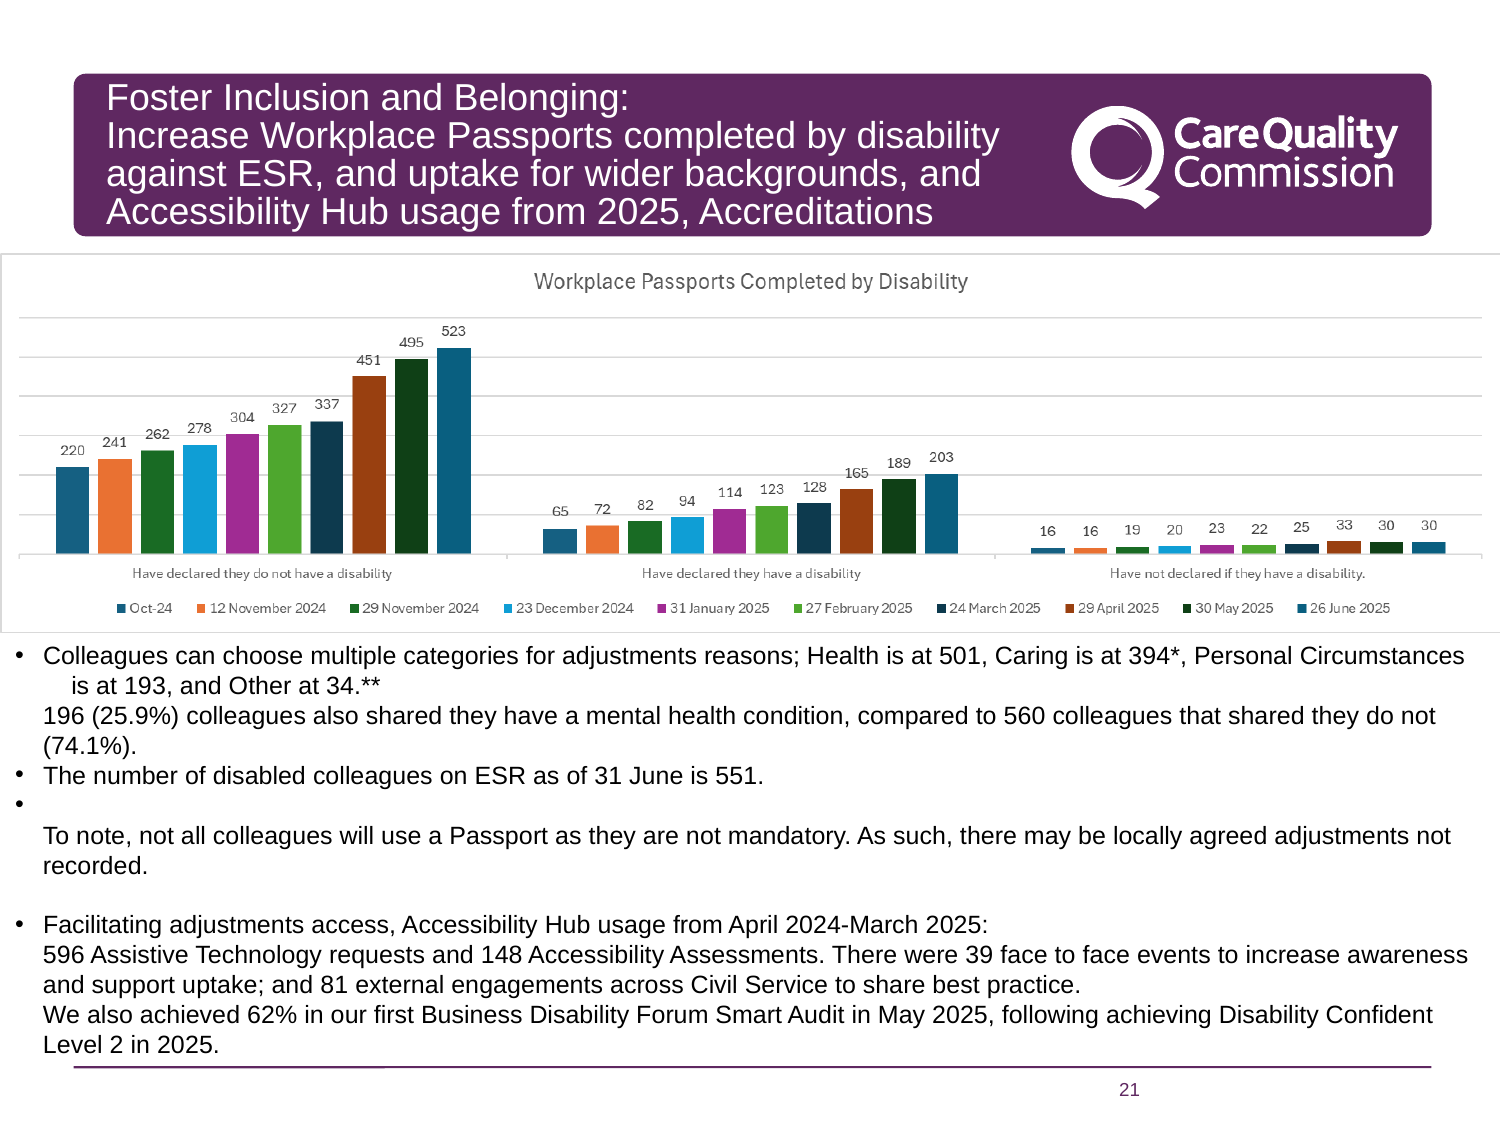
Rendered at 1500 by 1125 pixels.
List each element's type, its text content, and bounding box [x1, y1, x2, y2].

text_box Colleagues can choose multiple categories for adjustments reasons; Health is at 501, Caring is at 394*, Personal Circumstances is at 193, and Other at 34.** 196 (25.9%) colleagues also shared they have a mental health condition, compared to 560 colleagues that shared they do not (74.1%). The number of disabled colleagues on ESR as of 31 June is 551. To note, not all colleagues will use a Passport as they are not mandatory. As such, there may be locally agreed adjustments not recorded. Facilitating adjustments access, Accessibility Hub usage from April 2024-March 2025: 596 Assistive Technology requests and 148 Accessibility Assessments. There were 39 face to face events to increase awareness and support uptake; and 81 external engagements across Civil Service to share best practice. We also achieved 62% in our first Business Disability Forum Smart Audit in May 2025, following achieving Disability Confident Level 2 in 2025. [0, 633, 1500, 1125]
title Foster Inclusion and Belonging: Increase Workplace Passports completed by disability against ESR, and uptake for wider backgrounds, and Accessibility Hub usage from 2025, Accreditations [106, 79, 1119, 229]
picture [0, 253, 1500, 633]
text_box 21 [1119, 1025, 1432, 1101]
